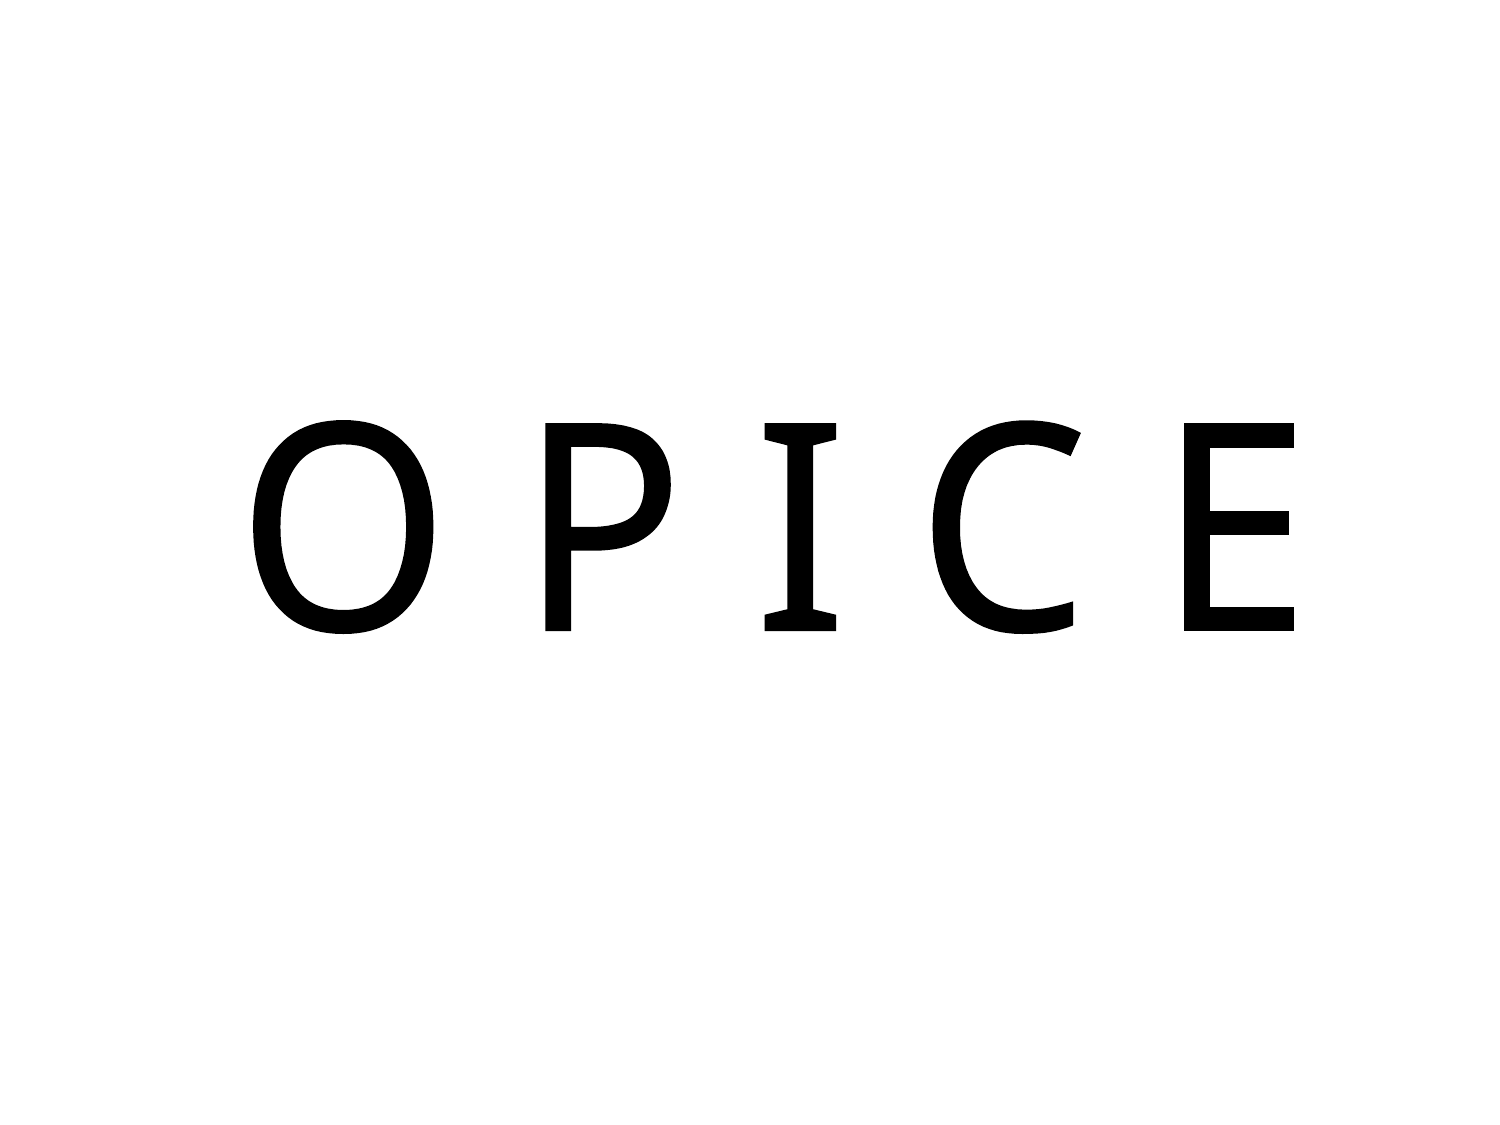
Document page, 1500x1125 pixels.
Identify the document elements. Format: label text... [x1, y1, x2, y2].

text_box O P I C E [765, 423, 836, 631]
text_box O P I C E [1185, 423, 1294, 631]
text_box O P I C E [933, 421, 1080, 634]
text_box O P I C E [546, 423, 671, 631]
text_box O P I C E [253, 420, 433, 634]
